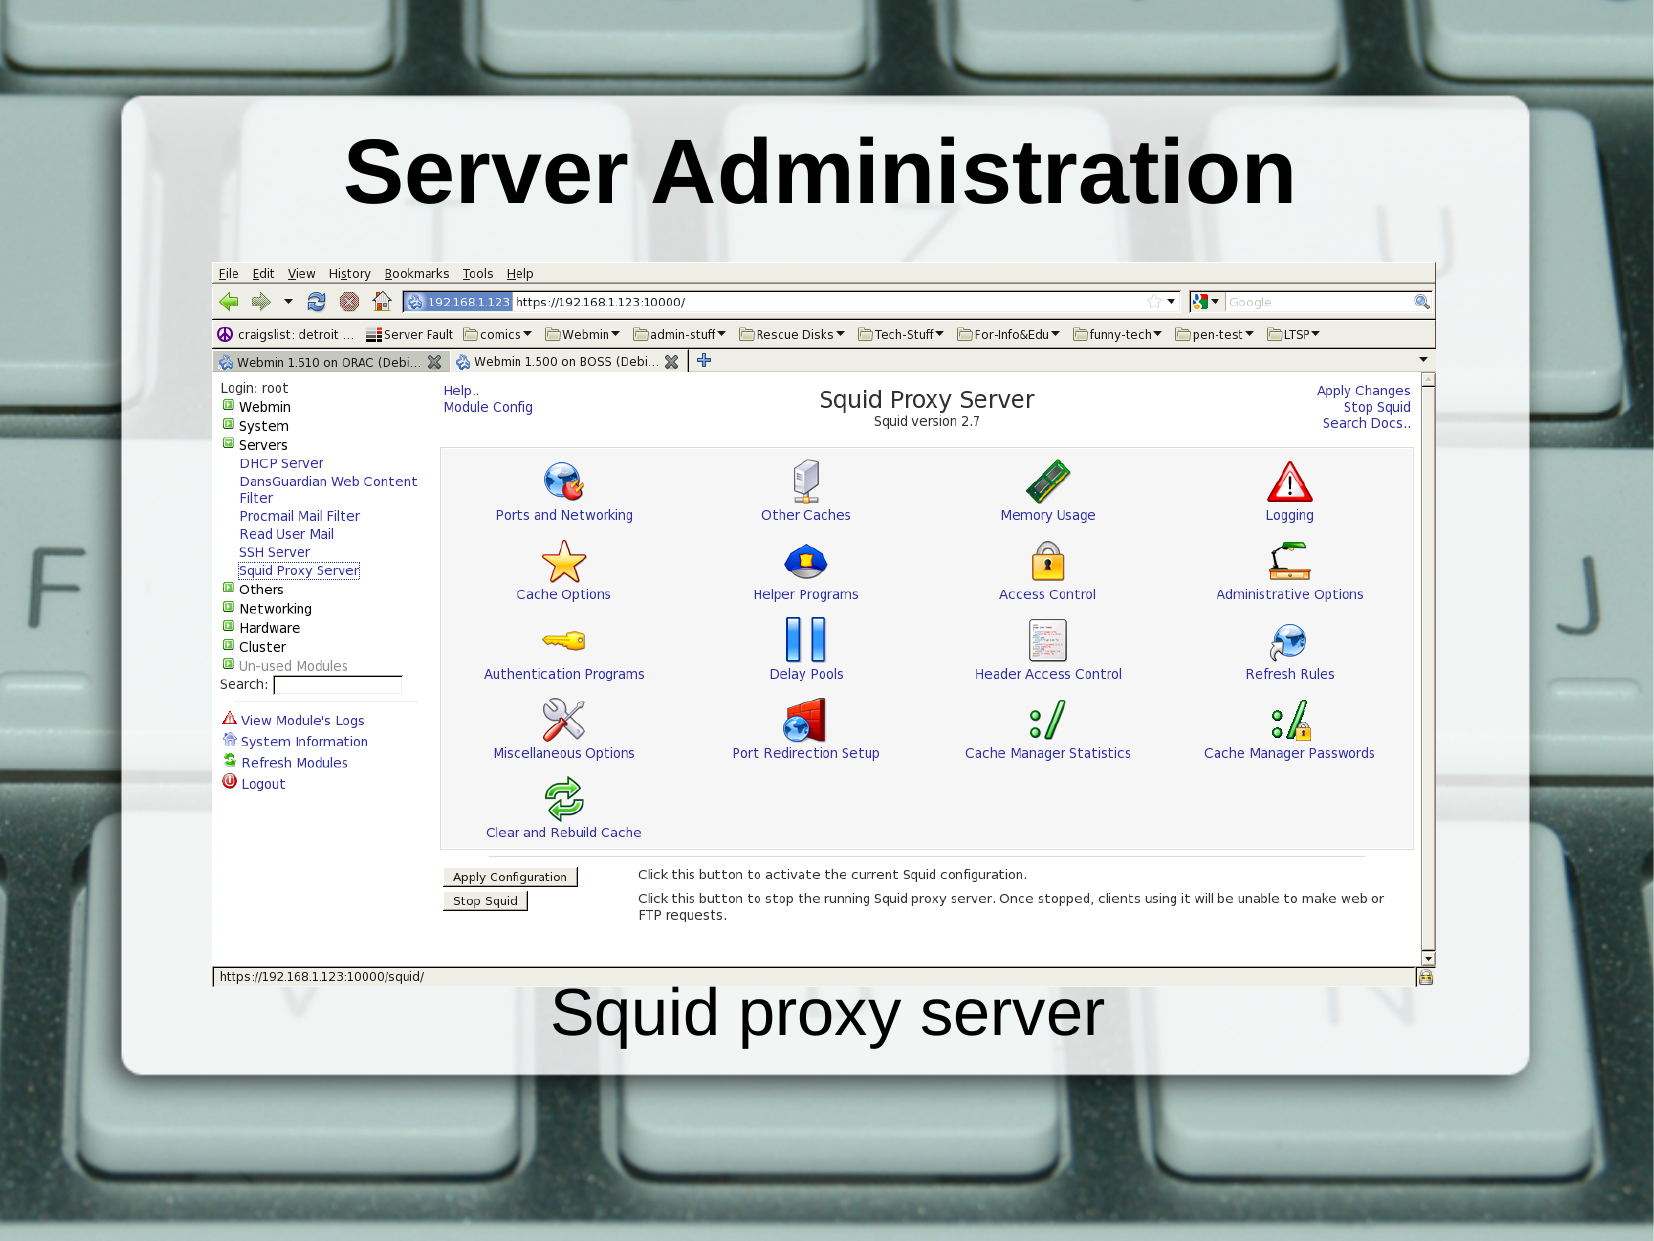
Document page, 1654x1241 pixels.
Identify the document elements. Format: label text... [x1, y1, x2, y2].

list Squid proxy server [150, 975, 1507, 1059]
picture [0, 0, 1654, 1241]
title Server Administration [135, 112, 1506, 231]
